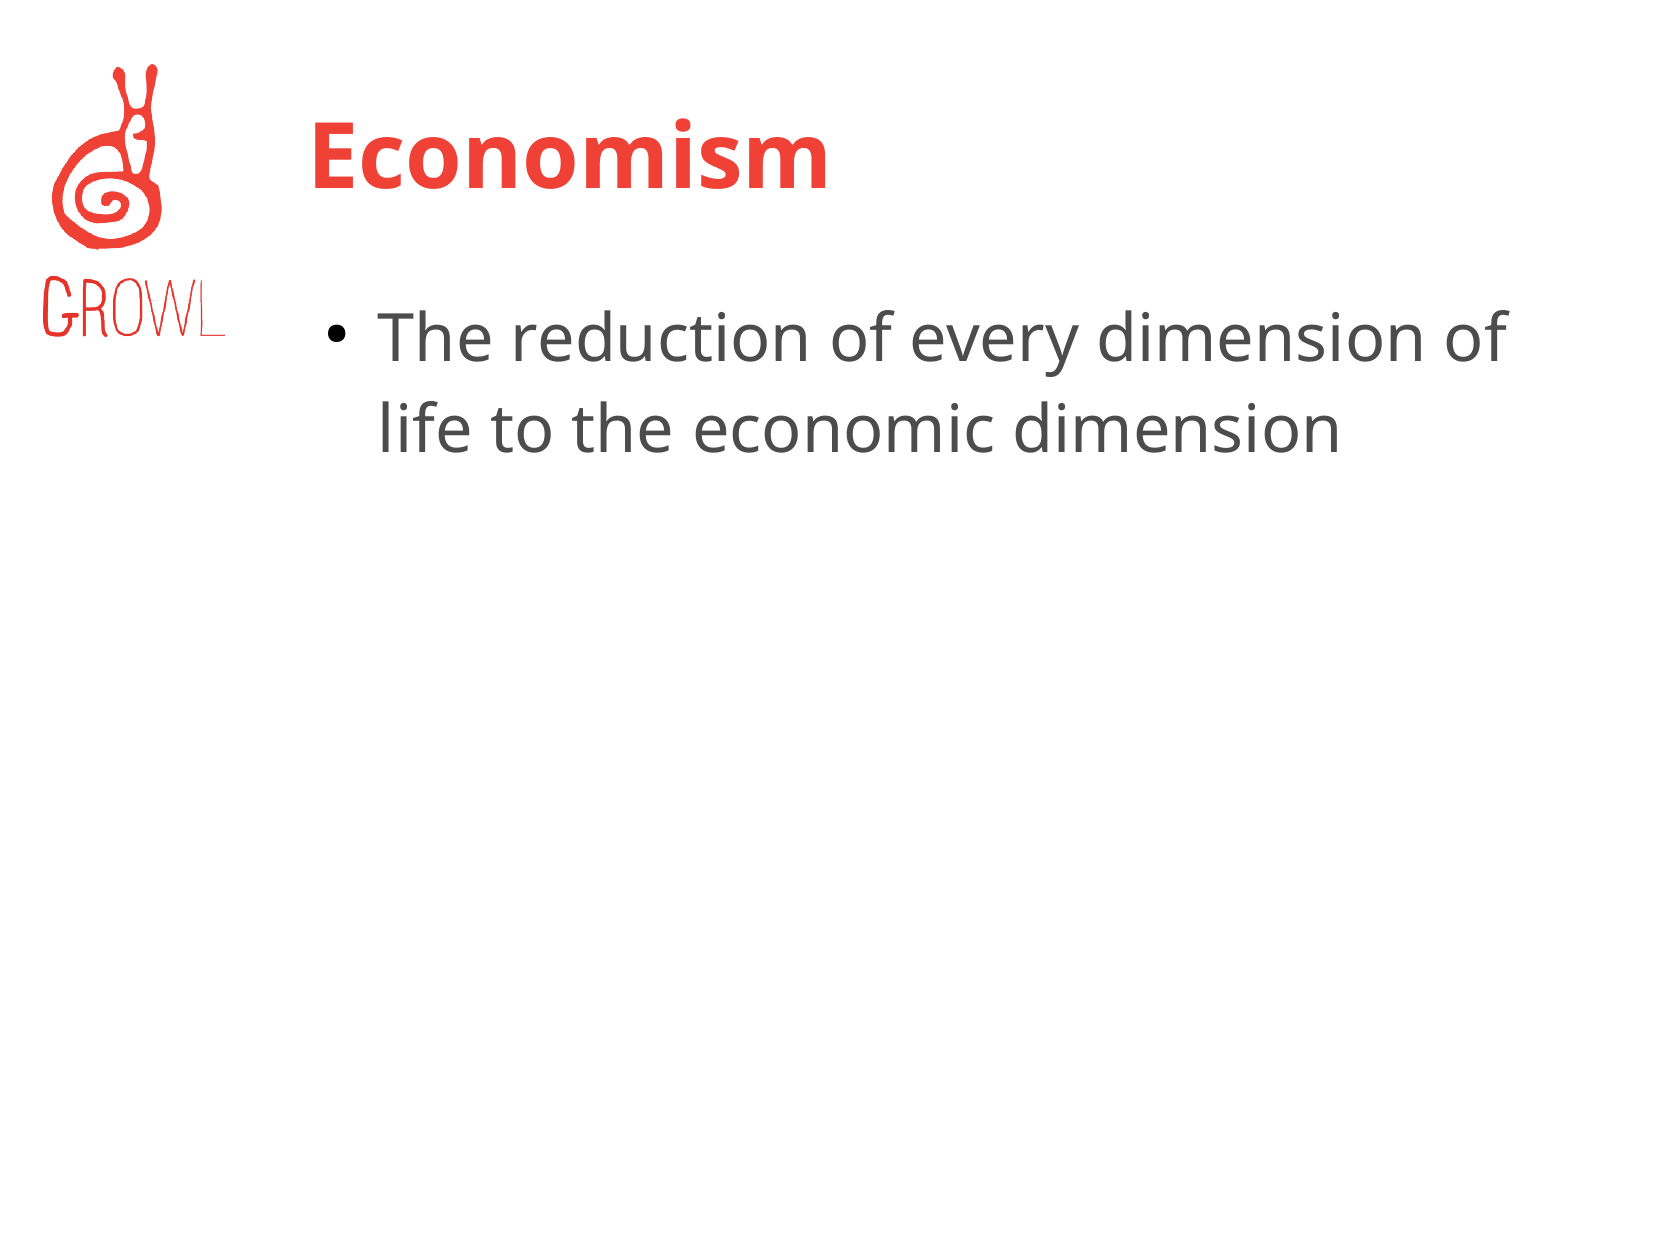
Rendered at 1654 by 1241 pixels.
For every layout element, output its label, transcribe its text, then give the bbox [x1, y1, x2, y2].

title Economism [307, 49, 1571, 257]
picture [43, 64, 225, 337]
list The reduction of every dimension of life to the economic dimension [307, 290, 1538, 1010]
